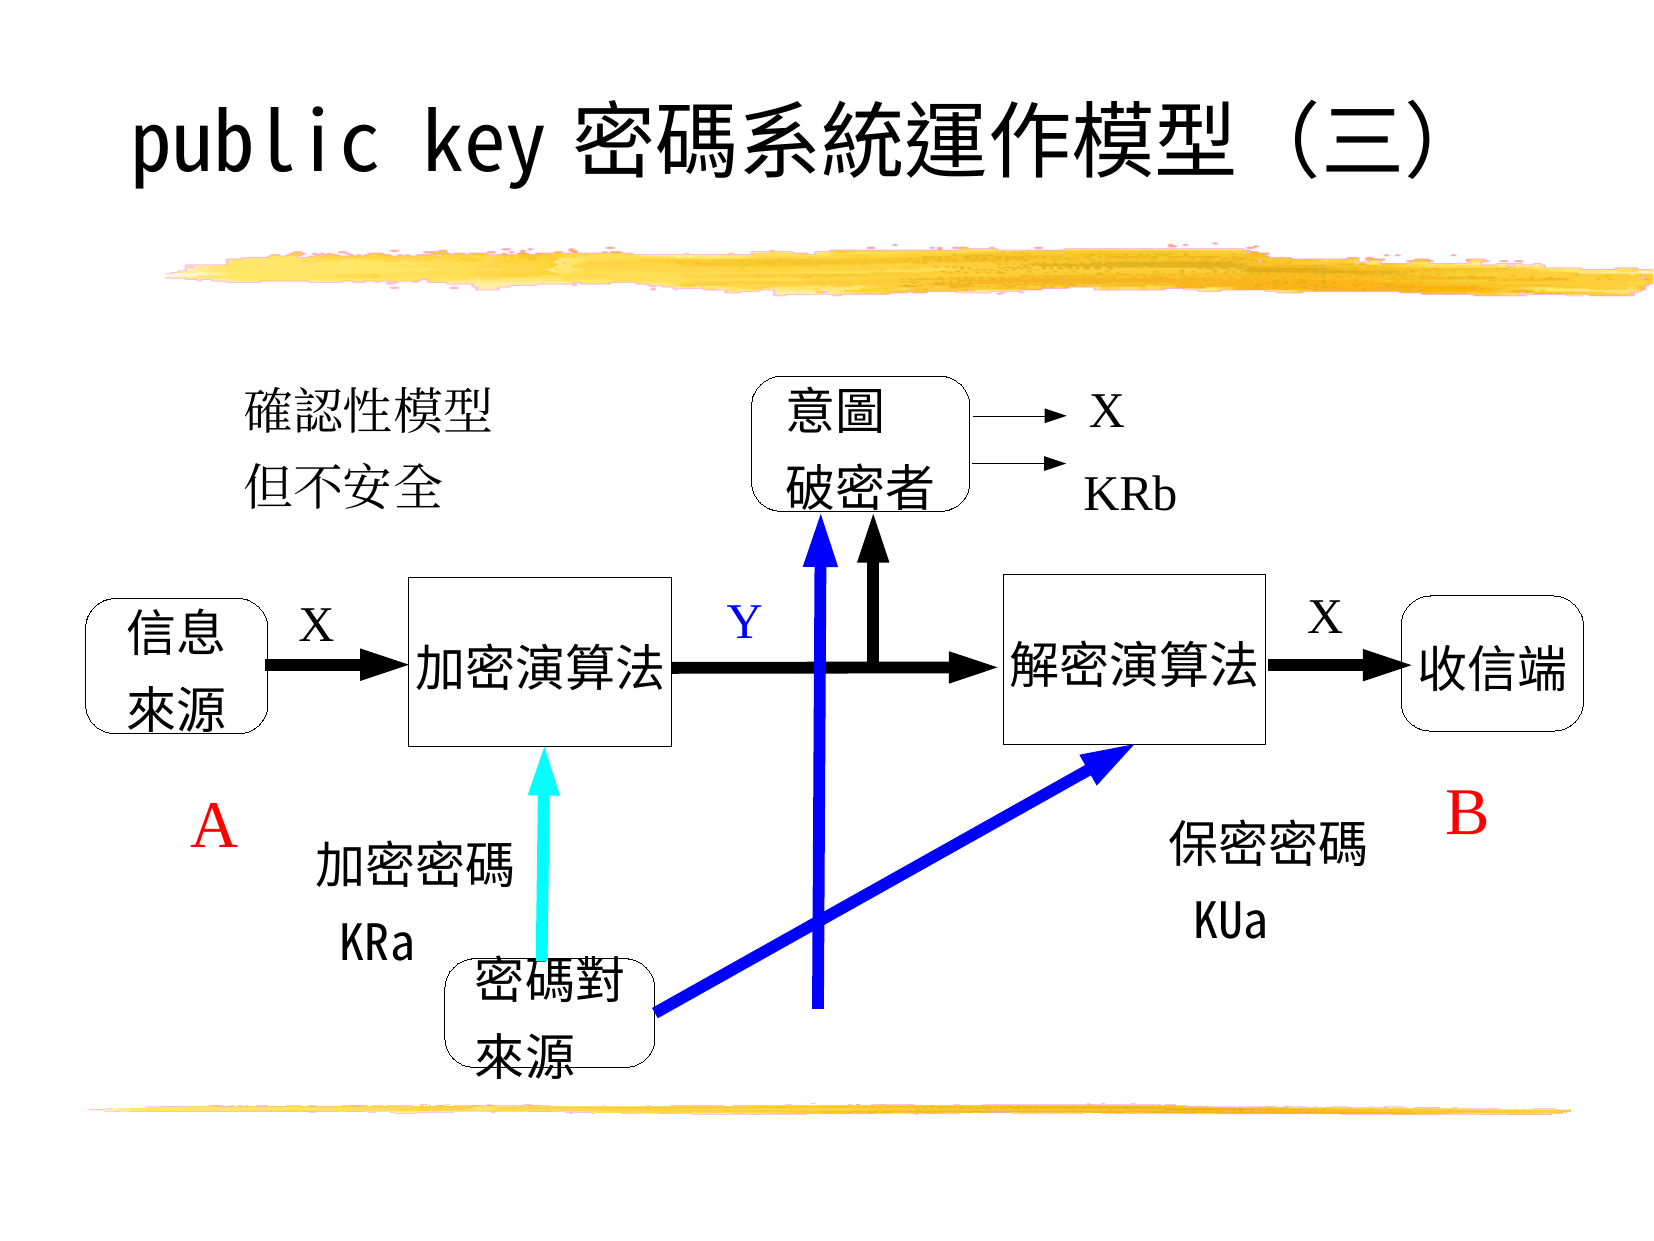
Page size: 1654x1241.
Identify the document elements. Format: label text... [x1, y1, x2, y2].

title public key密碼系統運作模型（三） [76, 28, 1543, 236]
text_box Y [726, 590, 763, 648]
text_box A [190, 783, 240, 858]
text_box 確認性模型 但不安全 [243, 368, 494, 487]
text_box X [298, 593, 335, 650]
text_box 密碼對 來源 [444, 958, 655, 1068]
picture [165, 237, 1654, 308]
text_box X [1307, 585, 1344, 642]
picture [82, 1102, 1571, 1117]
text_box 加密演算法 [408, 577, 672, 747]
text_box 保密密碼 KUa [1168, 799, 1370, 920]
text_box 解密演算法 [1003, 574, 1266, 745]
text_box 收信端 [1401, 595, 1584, 732]
text_box B [1445, 770, 1490, 845]
text_box X [1088, 365, 1126, 436]
text_box 信息 來源 [85, 598, 268, 734]
text_box 意圖 破密者 [751, 376, 970, 512]
text_box 加密密碼 KRa [315, 820, 516, 941]
text_box KRb [1083, 447, 1186, 518]
text_box 密碼對 來源 [595, 958, 614, 969]
